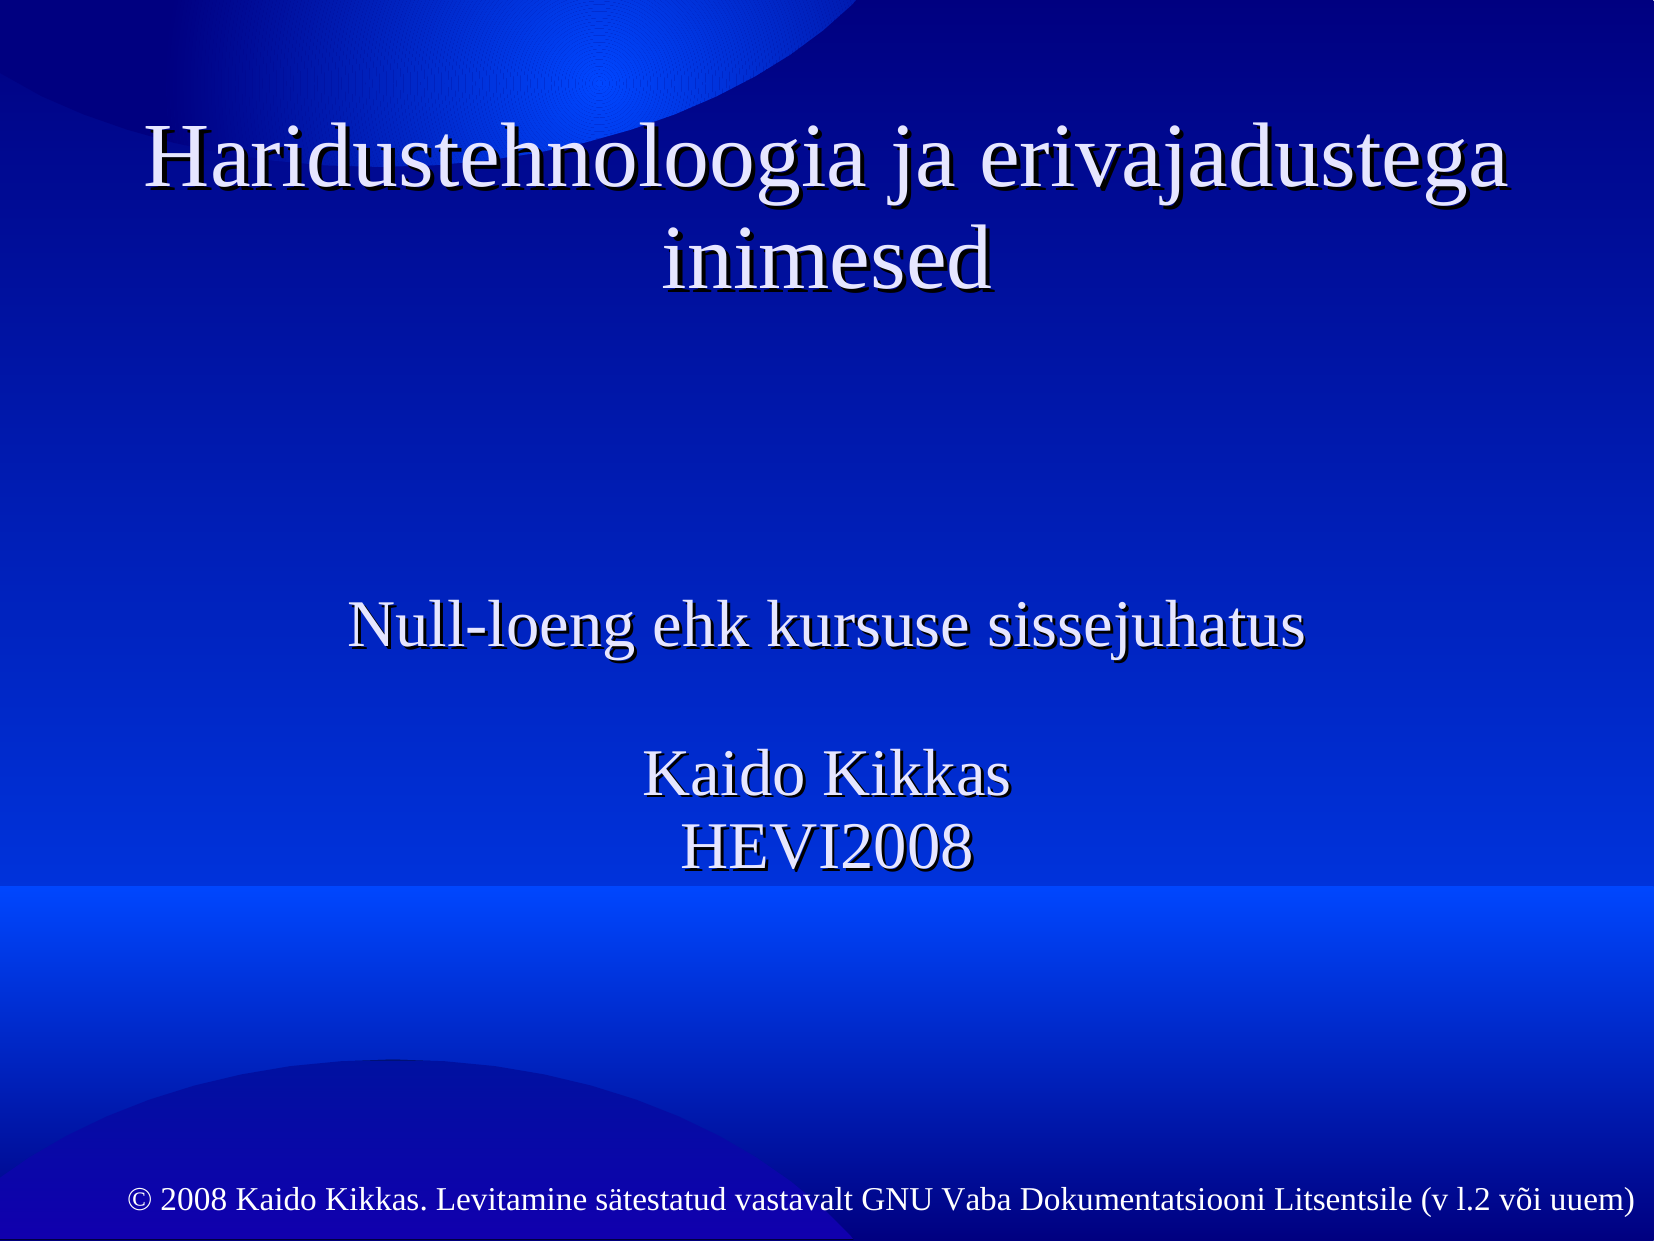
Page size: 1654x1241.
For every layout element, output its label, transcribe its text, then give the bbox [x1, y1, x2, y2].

subtitle Null-loeng ehk kursuse sissejuhatus Kaido Kikkas HEVI2008 [121, 344, 1534, 1127]
text_box © 2008 Kaido Kikkas. Levitamine sätestatud vastavalt GNU Vaba Dokumentatsiooni Litsentsile (v l.2 või uuem) [127, 1180, 1654, 1241]
title Haridustehnoloogia ja erivajadustega inimesed [121, 102, 1534, 311]
